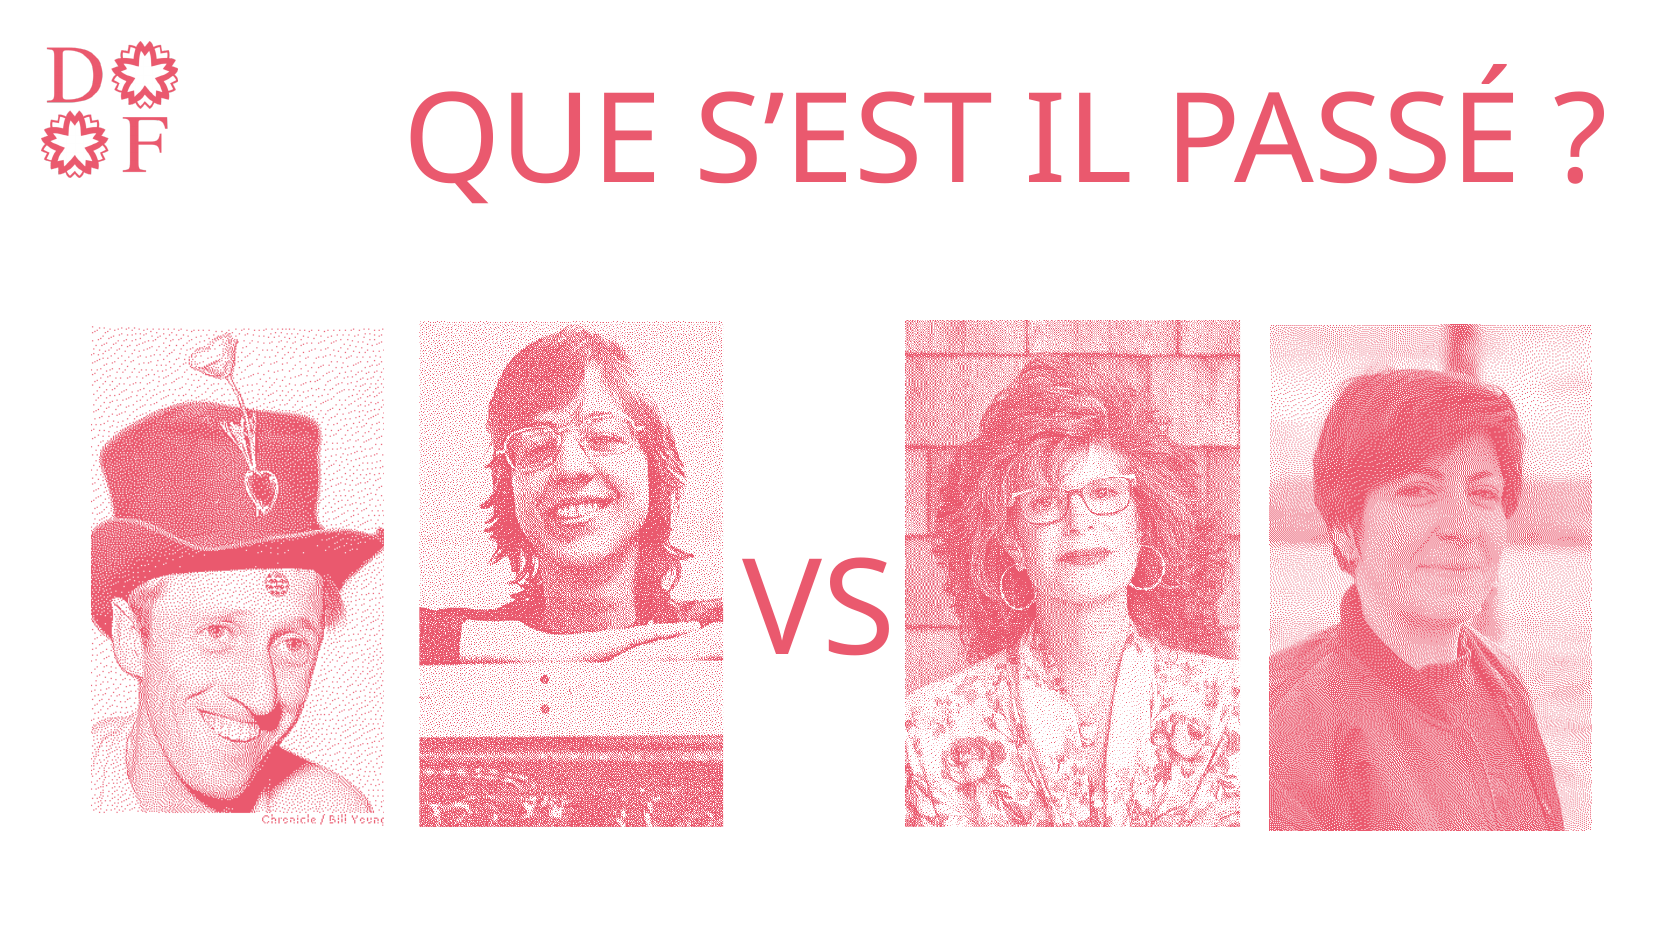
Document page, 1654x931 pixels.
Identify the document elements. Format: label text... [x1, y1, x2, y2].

text_box VS [727, 504, 913, 802]
picture [1269, 324, 1592, 831]
picture [91, 324, 384, 827]
picture [419, 320, 724, 827]
picture [41, 41, 178, 178]
picture [905, 320, 1241, 827]
text_box QUE S’EST IL PASSÉ ? [147, 41, 1625, 189]
